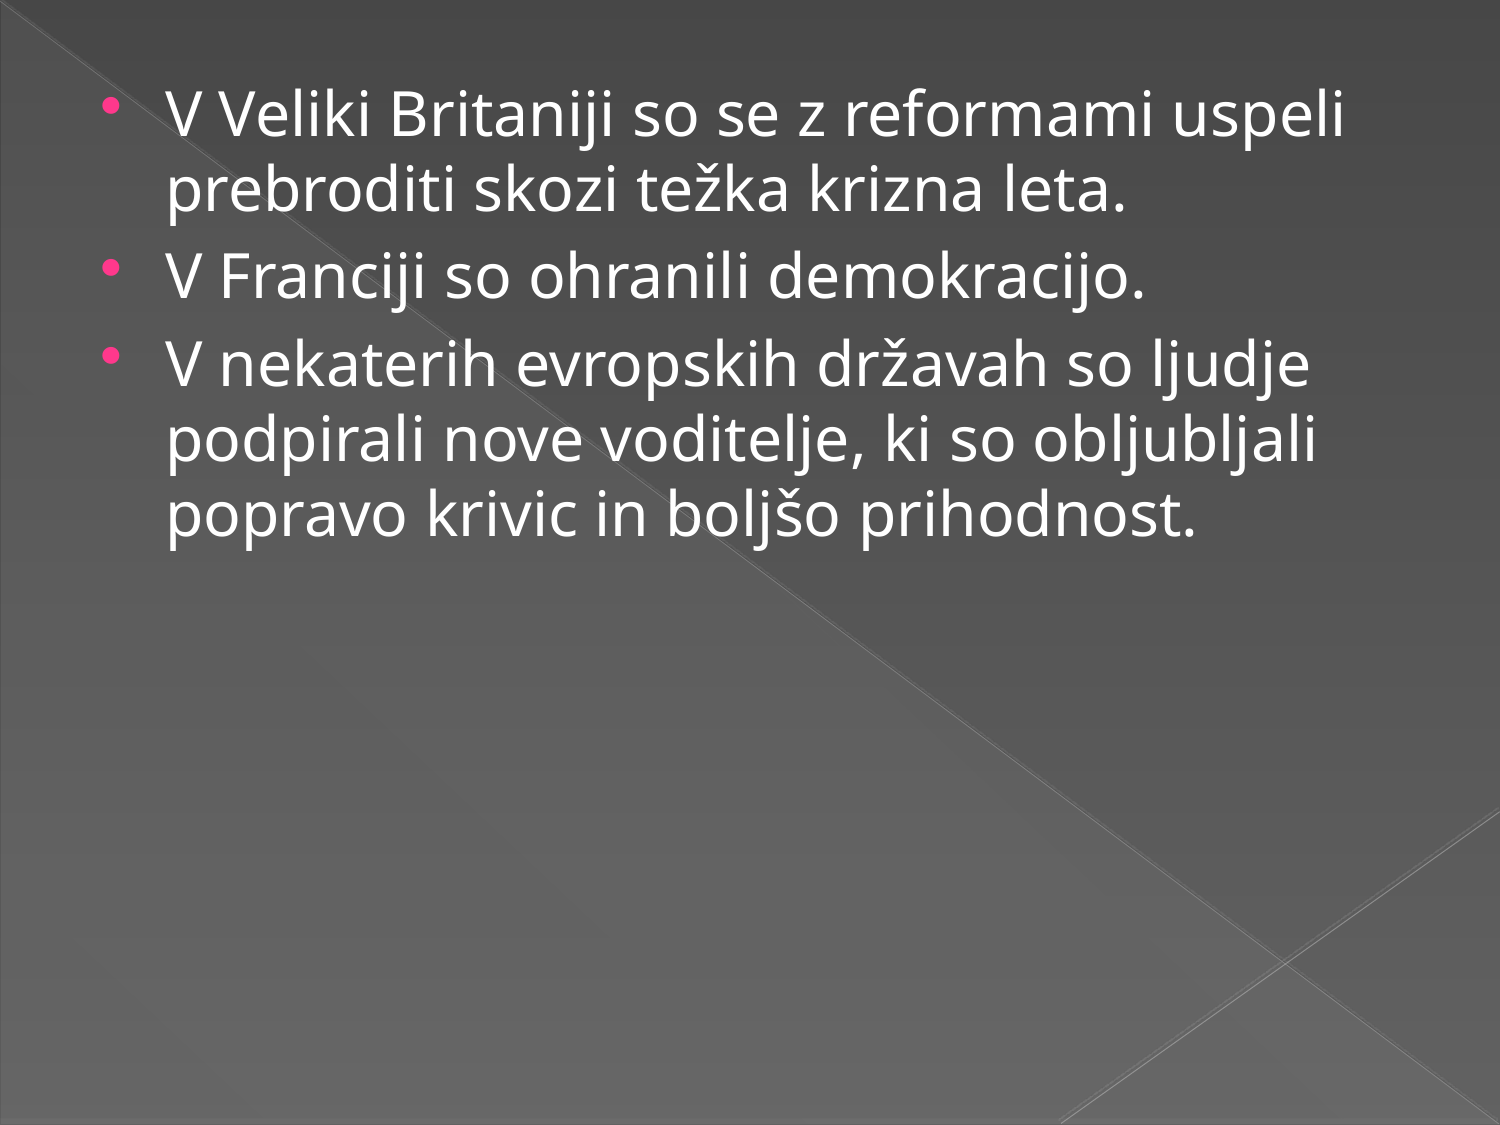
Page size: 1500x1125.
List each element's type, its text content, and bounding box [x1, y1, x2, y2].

list V Veliki Britaniji so se z reformami uspeli prebroditi skozi težka krizna leta. V Franciji so ohranili demokracijo. V nekaterih evropskih državah so ljudje podpirali nove voditelje, ki so obljubljali popravo krivic in boljšo prihodnost. [76, 66, 1425, 1059]
